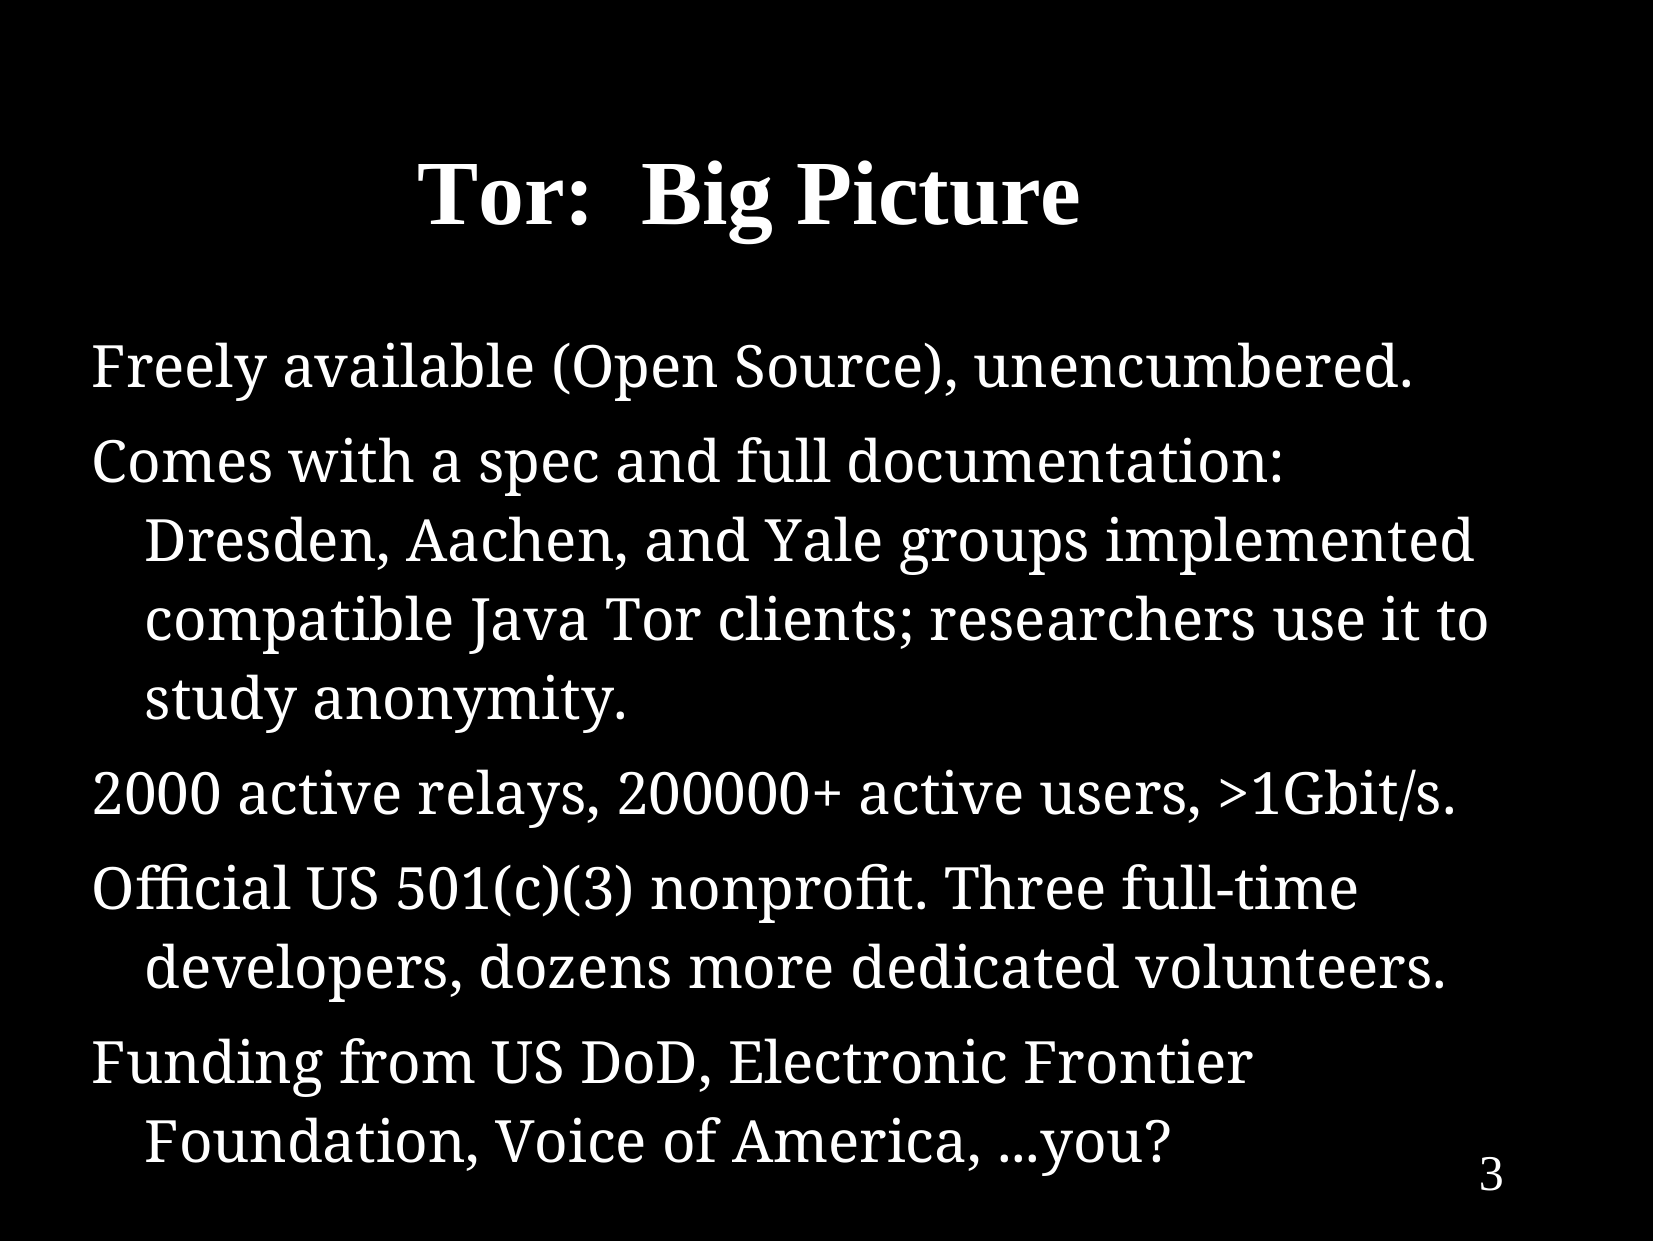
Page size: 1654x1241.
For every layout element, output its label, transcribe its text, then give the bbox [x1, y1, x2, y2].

title Tor: Big Picture [112, 100, 1388, 288]
list Freely available (Open Source), unencumbered. Comes with a spec and full documentation: Dresden, Aachen, and Yale groups implemented compatible Java Tor clients; researchers use it to study anonymity. 2000 active relays, 200000+ active users, >1Gbit/s. Official US 501(c)(3) nonprofit. Three full-time developers, dozens more dedicated volunteers. Funding from US DoD, Electronic Frontier Foundation, Voice of America, ...you? [74, 325, 1539, 1146]
